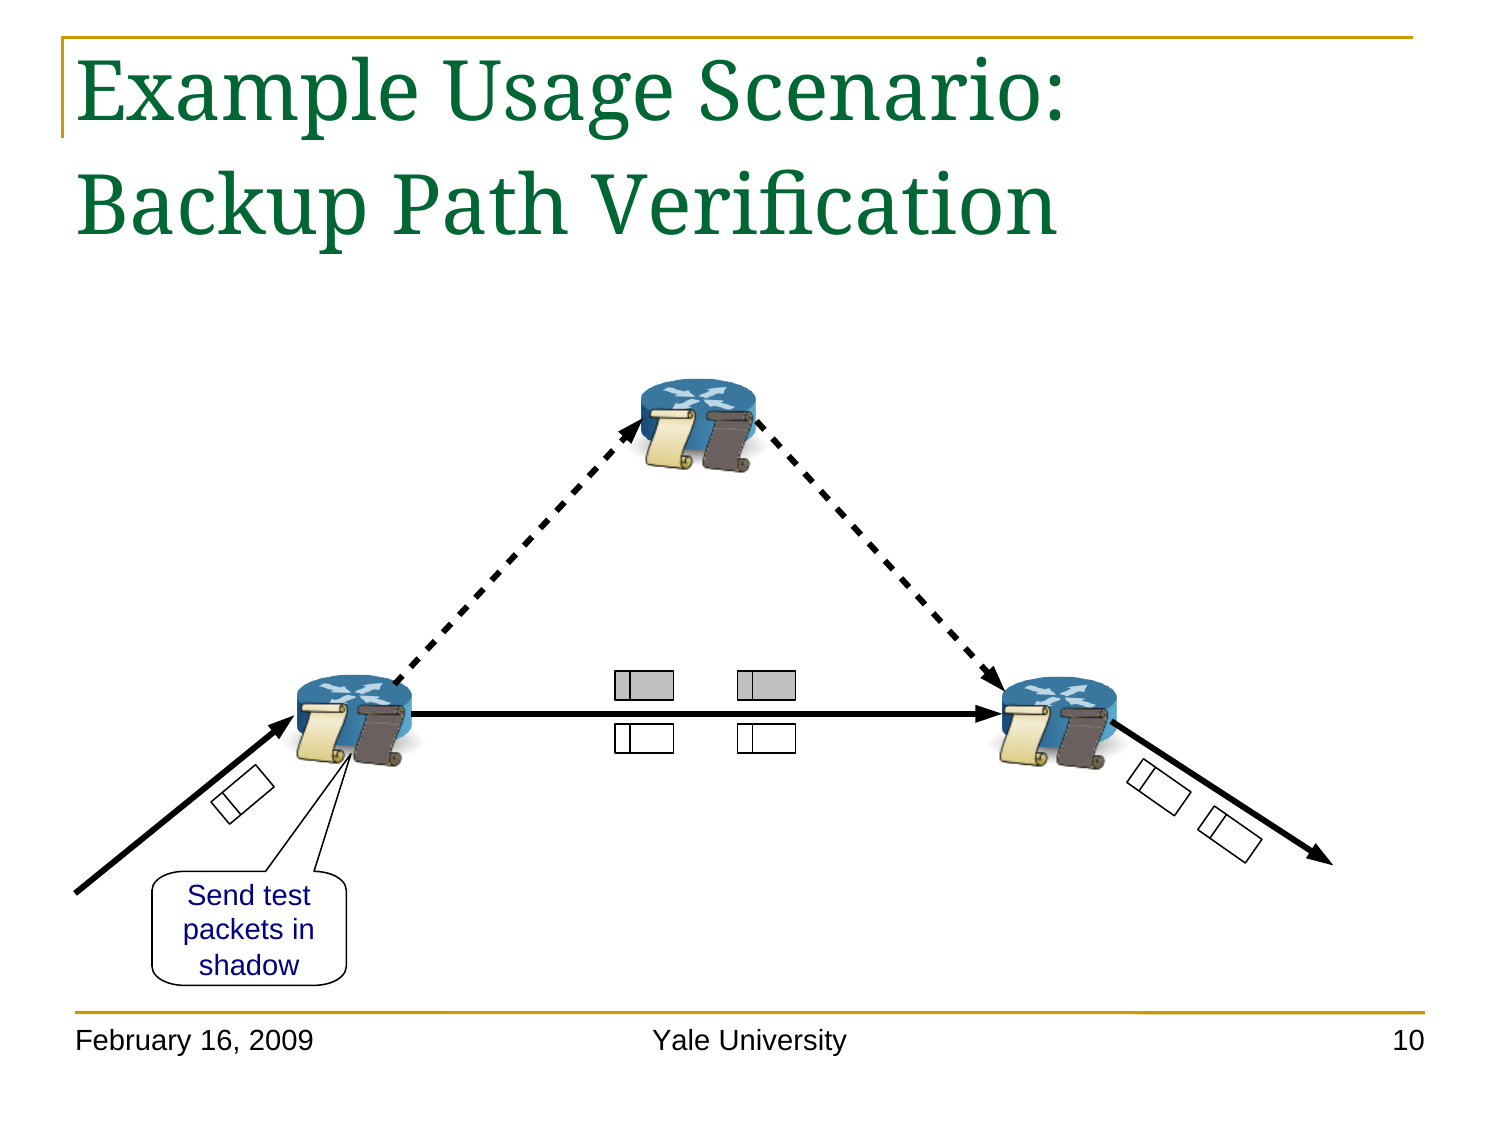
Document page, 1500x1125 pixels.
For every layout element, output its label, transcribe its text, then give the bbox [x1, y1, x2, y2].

picture [613, 363, 791, 477]
text_box [631, 670, 674, 700]
text_box [211, 793, 240, 825]
text_box [753, 670, 796, 700]
text_box Send test packets in shadow [152, 769, 347, 986]
text_box [1197, 805, 1225, 839]
text_box [615, 670, 630, 700]
picture [269, 659, 447, 773]
text_box [737, 670, 752, 700]
picture [974, 661, 1152, 775]
text_box [737, 724, 796, 754]
text_box [615, 724, 674, 754]
text_box [1140, 768, 1192, 816]
text_box [1211, 815, 1262, 864]
text_box [223, 764, 275, 814]
title Example Usage Scenario: Backup Path Verification [75, 48, 1425, 243]
text_box [1126, 758, 1154, 791]
